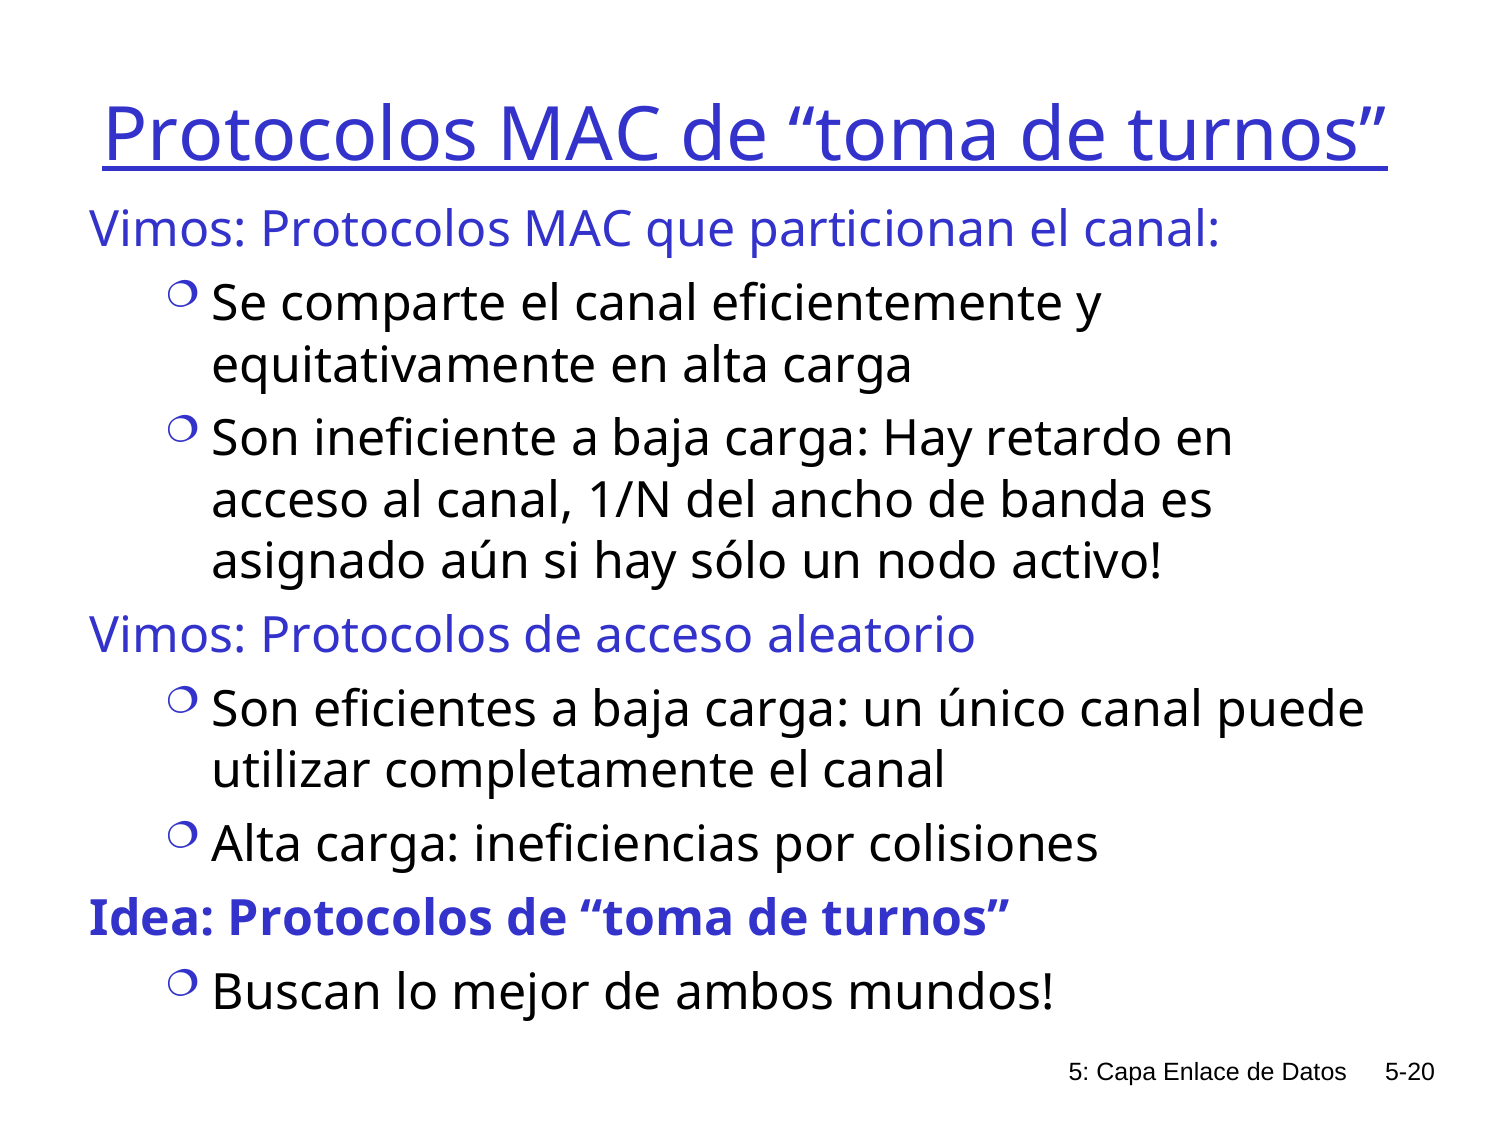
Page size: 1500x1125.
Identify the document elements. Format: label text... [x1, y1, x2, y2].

title Protocolos MAC de “toma de turnos” [87, 37, 1423, 225]
list Vimos: Protocolos MAC que particionan el canal: Se comparte el canal eficientemente y equitativamente en alta carga Son ineficiente a baja carga: Hay retardo en acceso al canal, 1/N del ancho de banda es asignado aún si hay sólo un nodo activo! Vimos: Protocolos de acceso aleatorio Son eficientes a baja carga: un único canal puede utilizar completamente el canal Alta carga: ineficiencias por colisiones Idea: Protocolos de “toma de turnos” Buscan lo mejor de ambos mundos! [75, 189, 1388, 953]
